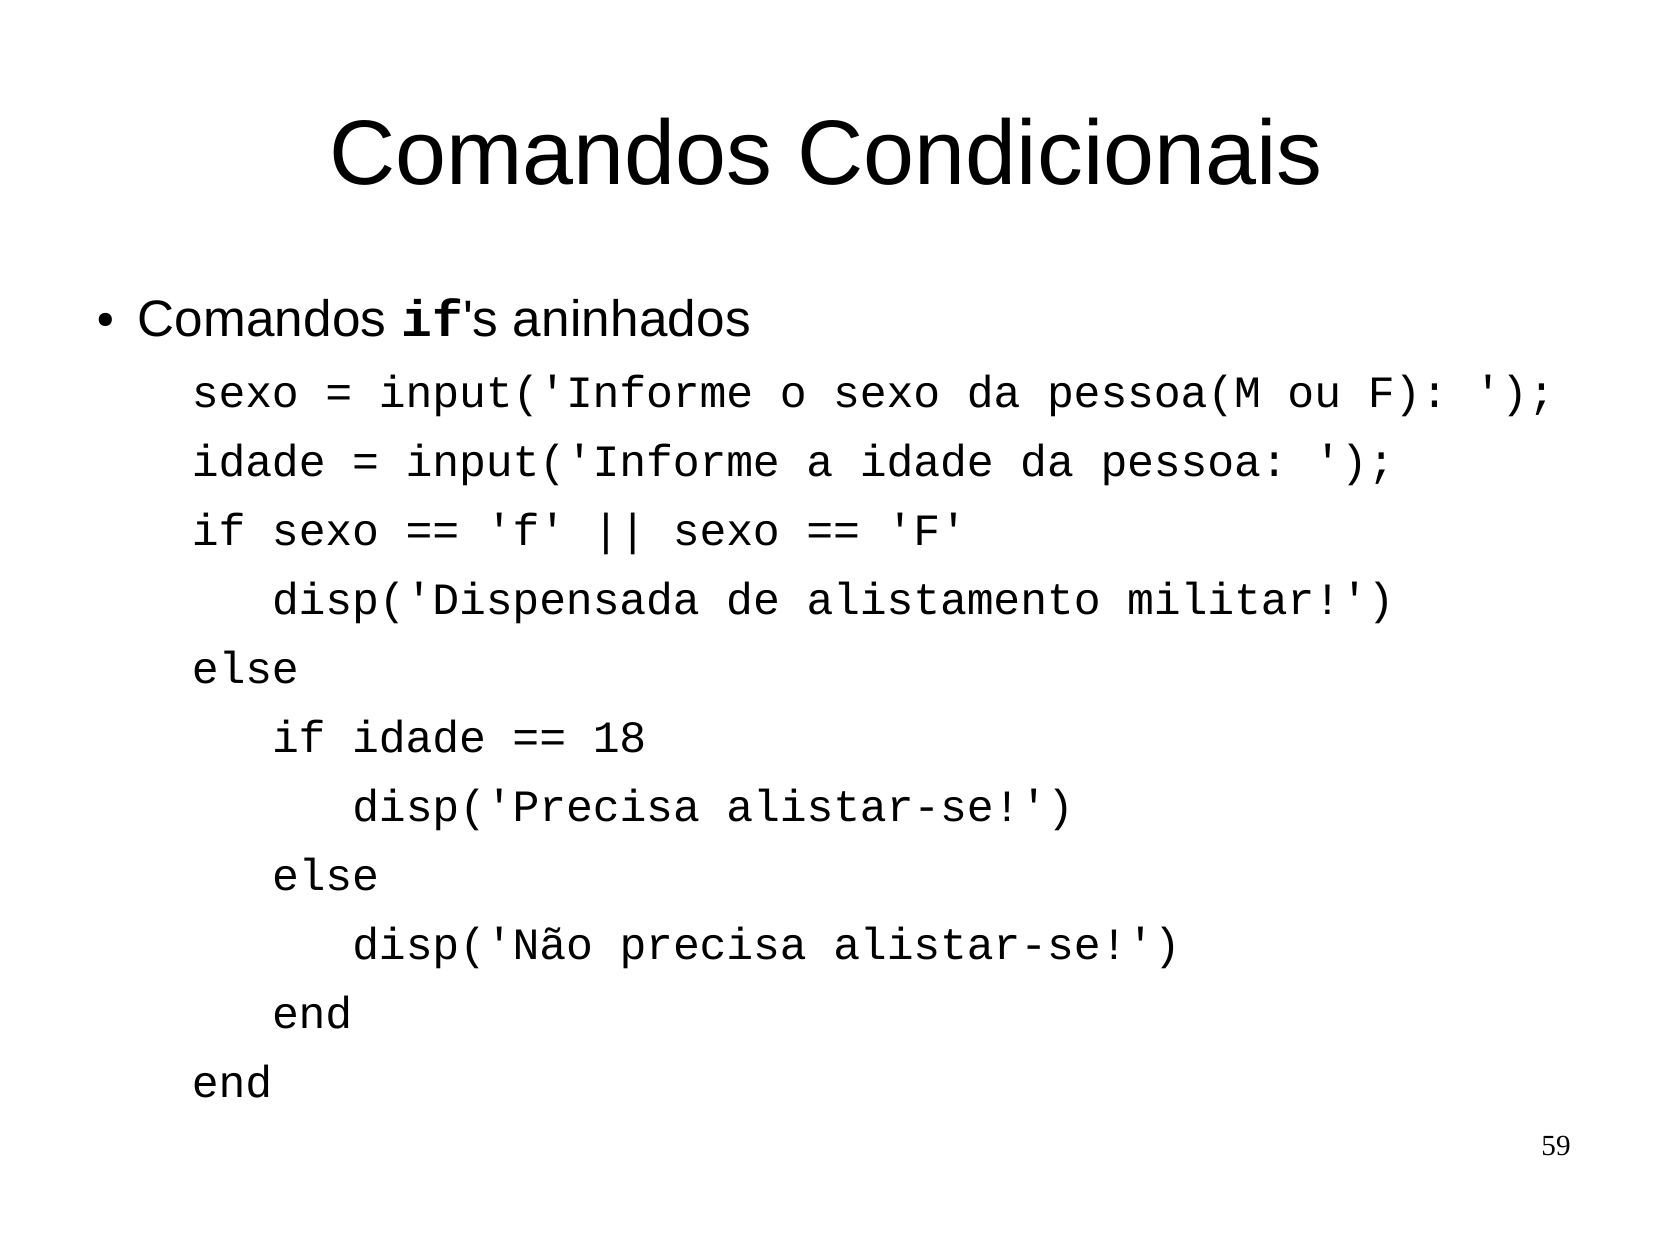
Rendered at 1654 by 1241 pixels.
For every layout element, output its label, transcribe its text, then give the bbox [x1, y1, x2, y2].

list Comandos if's aninhados sexo = input('Informe o sexo da pessoa(M ou F): '); idade = input('Informe a idade da pessoa: '); if sexo == 'f' || sexo == 'F' disp('Dispensada de alistamento militar!') else if idade == 18 disp('Precisa alistar-se!') else disp('Não precisa alistar-se!') end end [82, 290, 1571, 1123]
title Comandos Condicionais [82, 49, 1571, 257]
